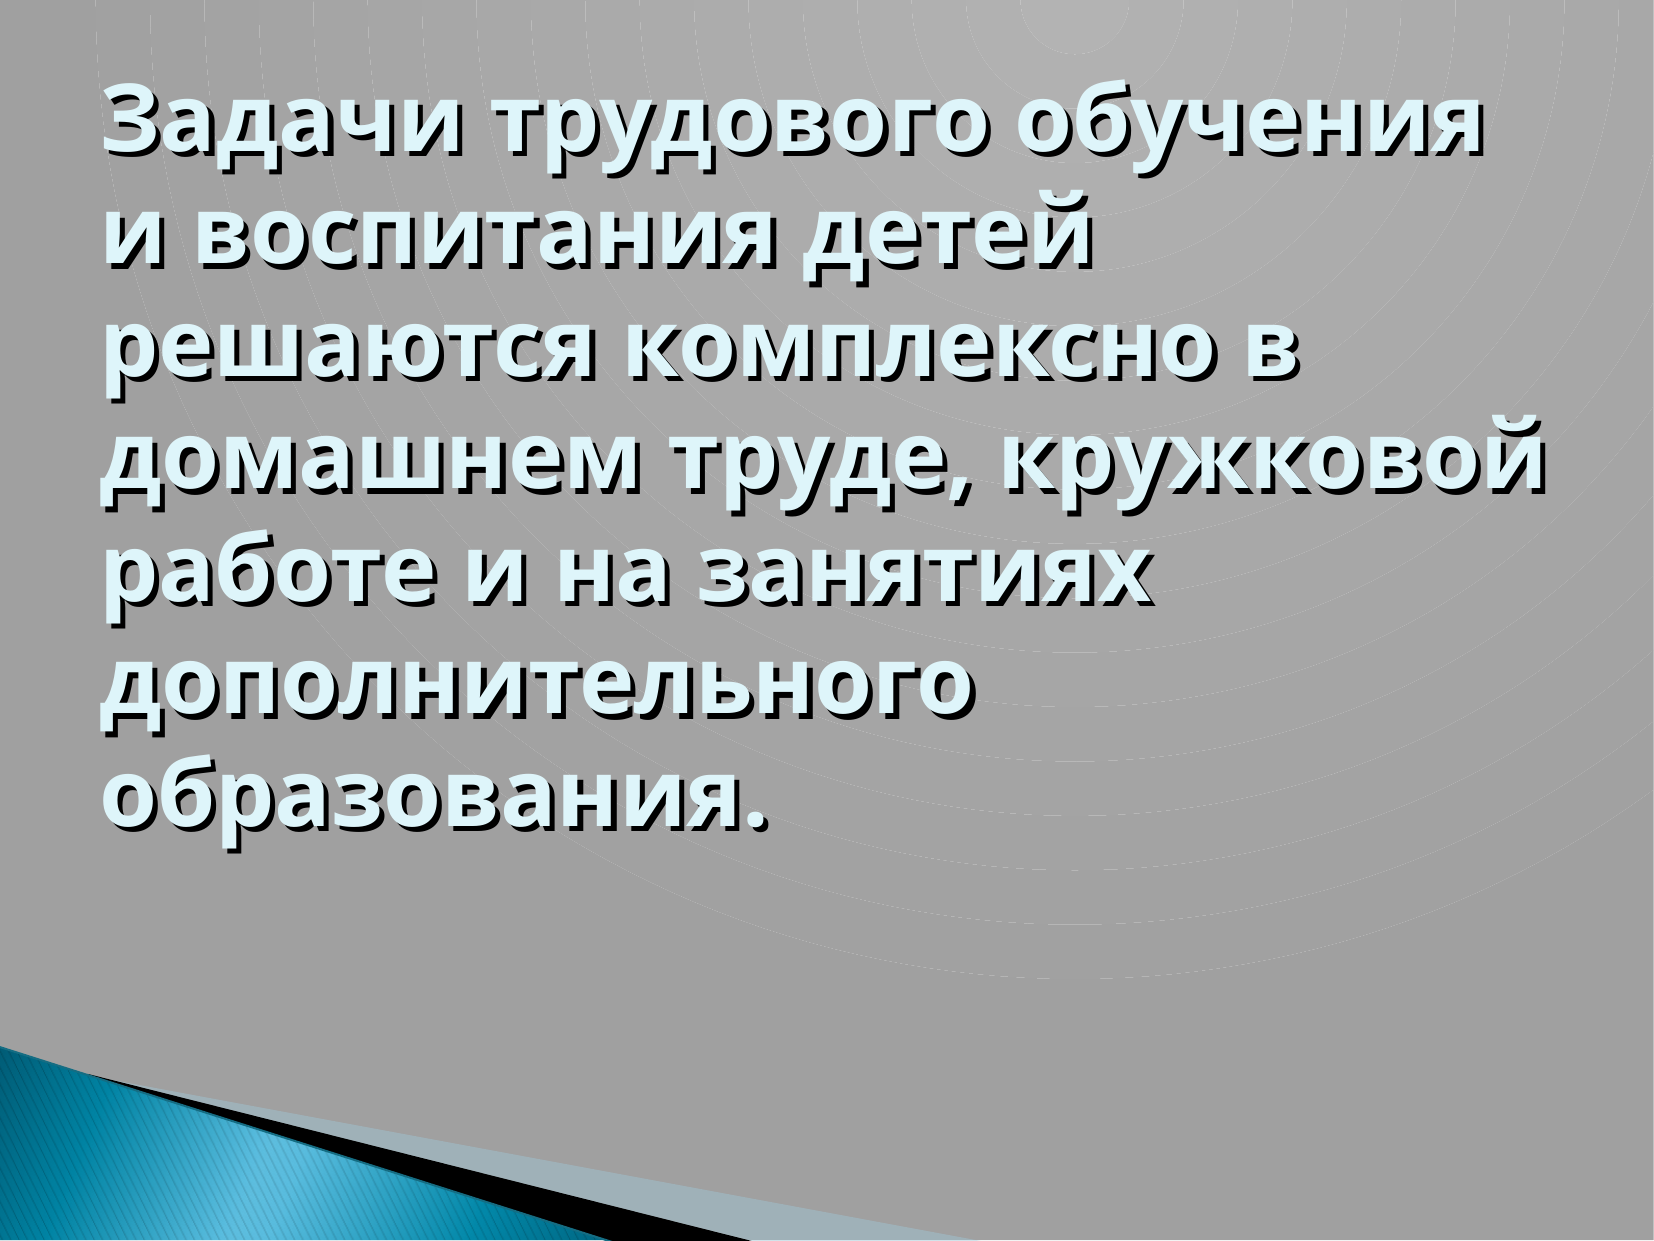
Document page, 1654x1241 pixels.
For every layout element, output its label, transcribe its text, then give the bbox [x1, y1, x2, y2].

title Задачи трудового обучения и воспитания детей решаются комплексно в домашнем труде, кружковой работе и на занятиях дополнительного образования. [82, 49, 1571, 810]
